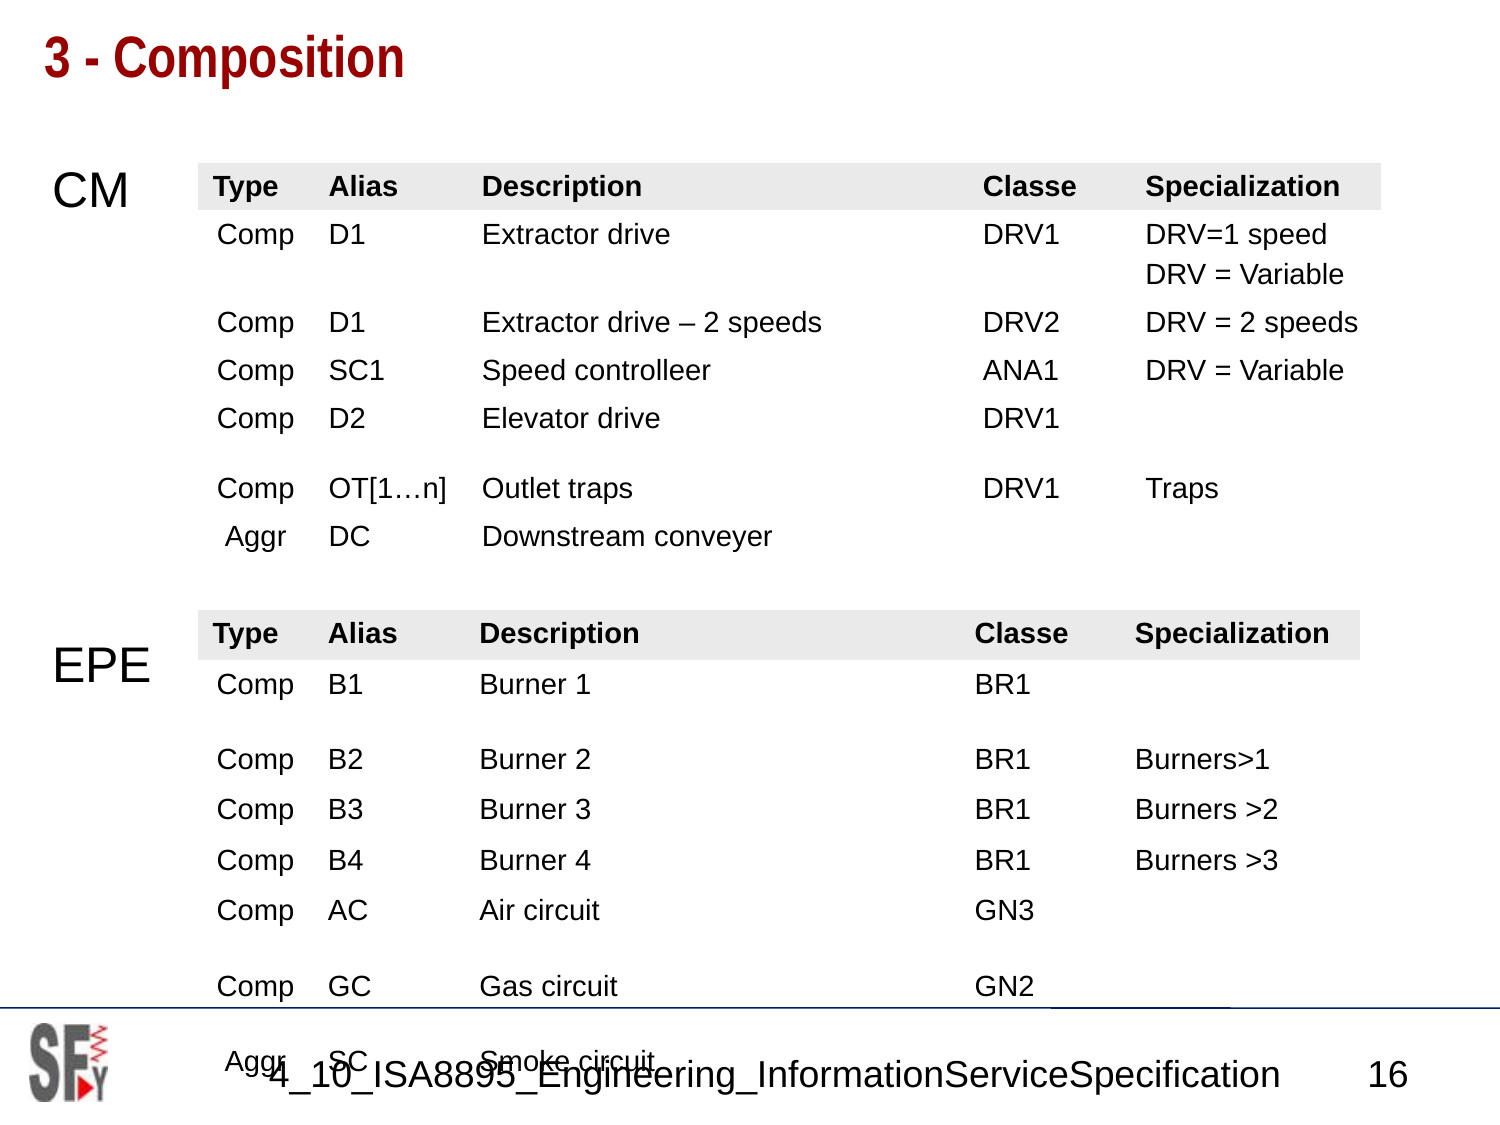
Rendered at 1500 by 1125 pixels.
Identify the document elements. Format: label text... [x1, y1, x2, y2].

table_cell BR1 [960, 736, 1120, 786]
table_cell Comp [198, 836, 313, 887]
table_cell Comp [198, 298, 314, 346]
table_header Type [198, 163, 314, 210]
table_cell BR1 [960, 836, 1120, 887]
table_cell DRV1 [968, 210, 1130, 298]
table_cell Burner 3 [465, 786, 960, 836]
table_cell [1120, 962, 1360, 1037]
table_cell D2 [314, 394, 467, 464]
table_cell Elevator drive [467, 394, 968, 464]
table_cell DRV1 [968, 394, 1130, 464]
table_header Description [467, 163, 968, 210]
table_cell [968, 512, 1130, 583]
table_cell D1 [314, 210, 467, 298]
table_cell Burner 1 [465, 660, 960, 736]
table_cell Extractor drive – 2 speeds [467, 298, 968, 346]
table_cell Outlet traps [467, 464, 968, 512]
table_cell D1 [314, 298, 467, 346]
table_cell [960, 1037, 1120, 1113]
table_cell Comp [198, 962, 313, 1037]
table_cell BR1 [960, 660, 1120, 736]
table_cell OT[1…n] [314, 464, 467, 512]
table_cell B3 [313, 786, 465, 836]
table_cell GC [313, 962, 465, 1037]
table_cell Comp [198, 394, 314, 464]
picture [29, 1023, 108, 1102]
table_cell SC [313, 1037, 465, 1113]
table_header Specialization [1120, 610, 1360, 660]
table_cell Comp [198, 464, 314, 512]
table_cell DC [314, 512, 467, 583]
table_cell Comp [198, 736, 313, 786]
table_cell Comp [198, 887, 313, 962]
table_header Classe [968, 163, 1130, 210]
table_cell Comp [198, 210, 314, 298]
table_cell Extractor drive [467, 210, 968, 298]
table_header Alias [314, 163, 467, 210]
text_box EPE [37, 624, 167, 701]
table_cell ANA1 [968, 346, 1130, 394]
table_cell Comp [198, 346, 314, 394]
table_cell B2 [313, 736, 465, 786]
table_header Description [465, 610, 960, 660]
table_header Type [198, 610, 313, 660]
table_cell DRV1 [968, 464, 1130, 512]
table_cell AC [313, 887, 465, 962]
table_cell GN3 [960, 887, 1120, 962]
table_header Alias [313, 610, 465, 660]
table_cell Smoke circuit [465, 1037, 960, 1113]
table_cell Burners >2 [1120, 786, 1360, 836]
table_cell SC1 [314, 346, 467, 394]
table_cell [1130, 512, 1381, 583]
slide_number <numéro> [1360, 1034, 1490, 1103]
table_cell Aggr [198, 1037, 313, 1113]
table_cell Burners >3 [1120, 836, 1360, 887]
table_header Classe [960, 610, 1120, 660]
table_cell Gas circuit [465, 962, 960, 1037]
table_cell [1130, 394, 1381, 464]
table_cell [1120, 887, 1360, 962]
table_cell B1 [313, 660, 465, 736]
table_cell Comp [198, 660, 313, 736]
table_cell Downstream conveyer [467, 512, 968, 583]
table_cell B4 [313, 836, 465, 887]
table_cell DRV = Variable [1130, 346, 1381, 394]
text_box CM [37, 149, 146, 226]
title 3 - Composition [29, 12, 1471, 138]
table_cell Traps [1130, 464, 1381, 512]
table_cell Speed controlleer [467, 346, 968, 394]
table_cell DRV = 2 speeds [1130, 298, 1381, 346]
table_header Specialization [1130, 163, 1381, 210]
table_cell Comp [198, 786, 313, 836]
table_cell [1120, 1037, 1360, 1113]
table_cell BR1 [960, 786, 1120, 836]
table_cell Burner 4 [465, 836, 960, 887]
table_cell [1120, 660, 1360, 736]
table_cell Burners>1 [1120, 736, 1360, 786]
table_cell DRV2 [968, 298, 1130, 346]
table_cell Aggr [198, 512, 314, 583]
table_cell Air circuit [465, 887, 960, 962]
table_cell GN2 [960, 962, 1120, 1037]
table_cell Burner 2 [465, 736, 960, 786]
table_cell DRV=1 speed DRV = Variable [1130, 210, 1381, 298]
